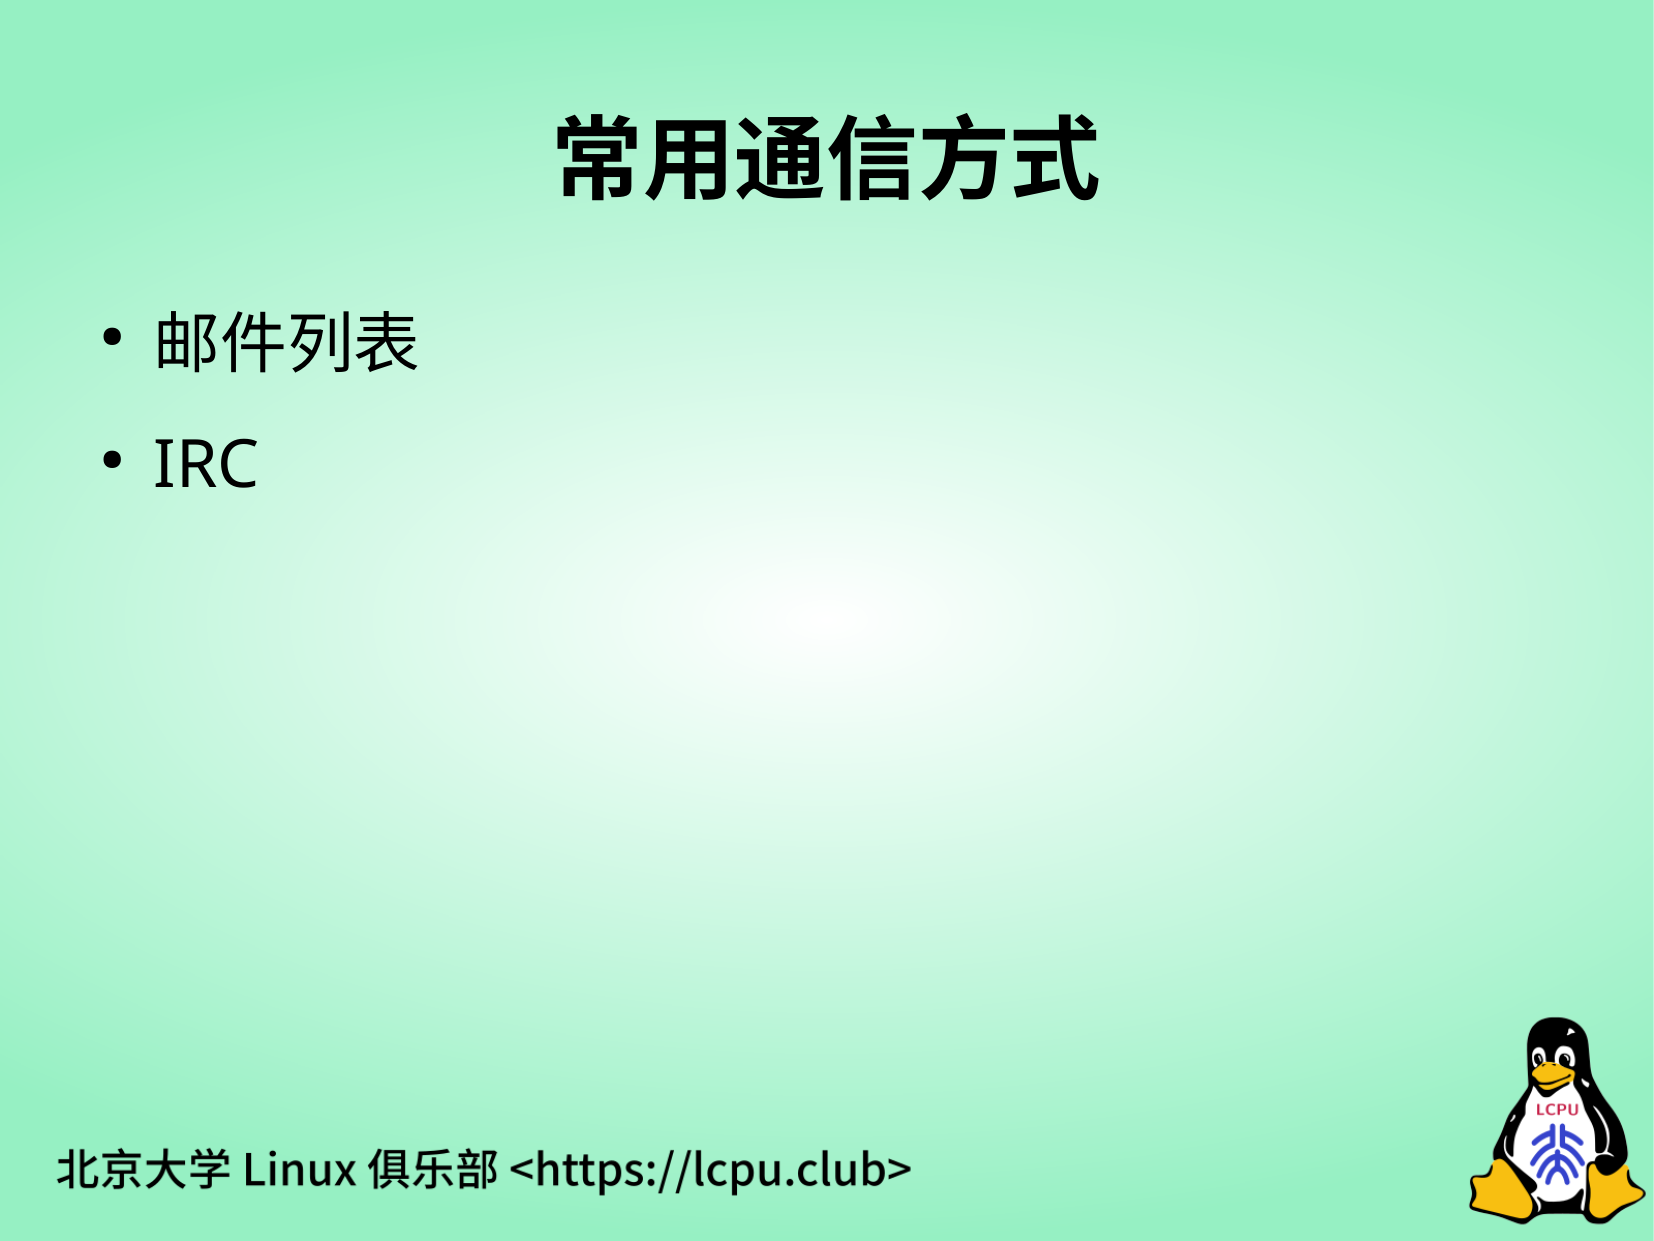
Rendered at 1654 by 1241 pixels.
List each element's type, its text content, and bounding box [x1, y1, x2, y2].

picture [0, 0, 1654, 1241]
title 常用通信方式 [82, 49, 1571, 257]
list 邮件列表 IRC [82, 290, 1571, 1010]
